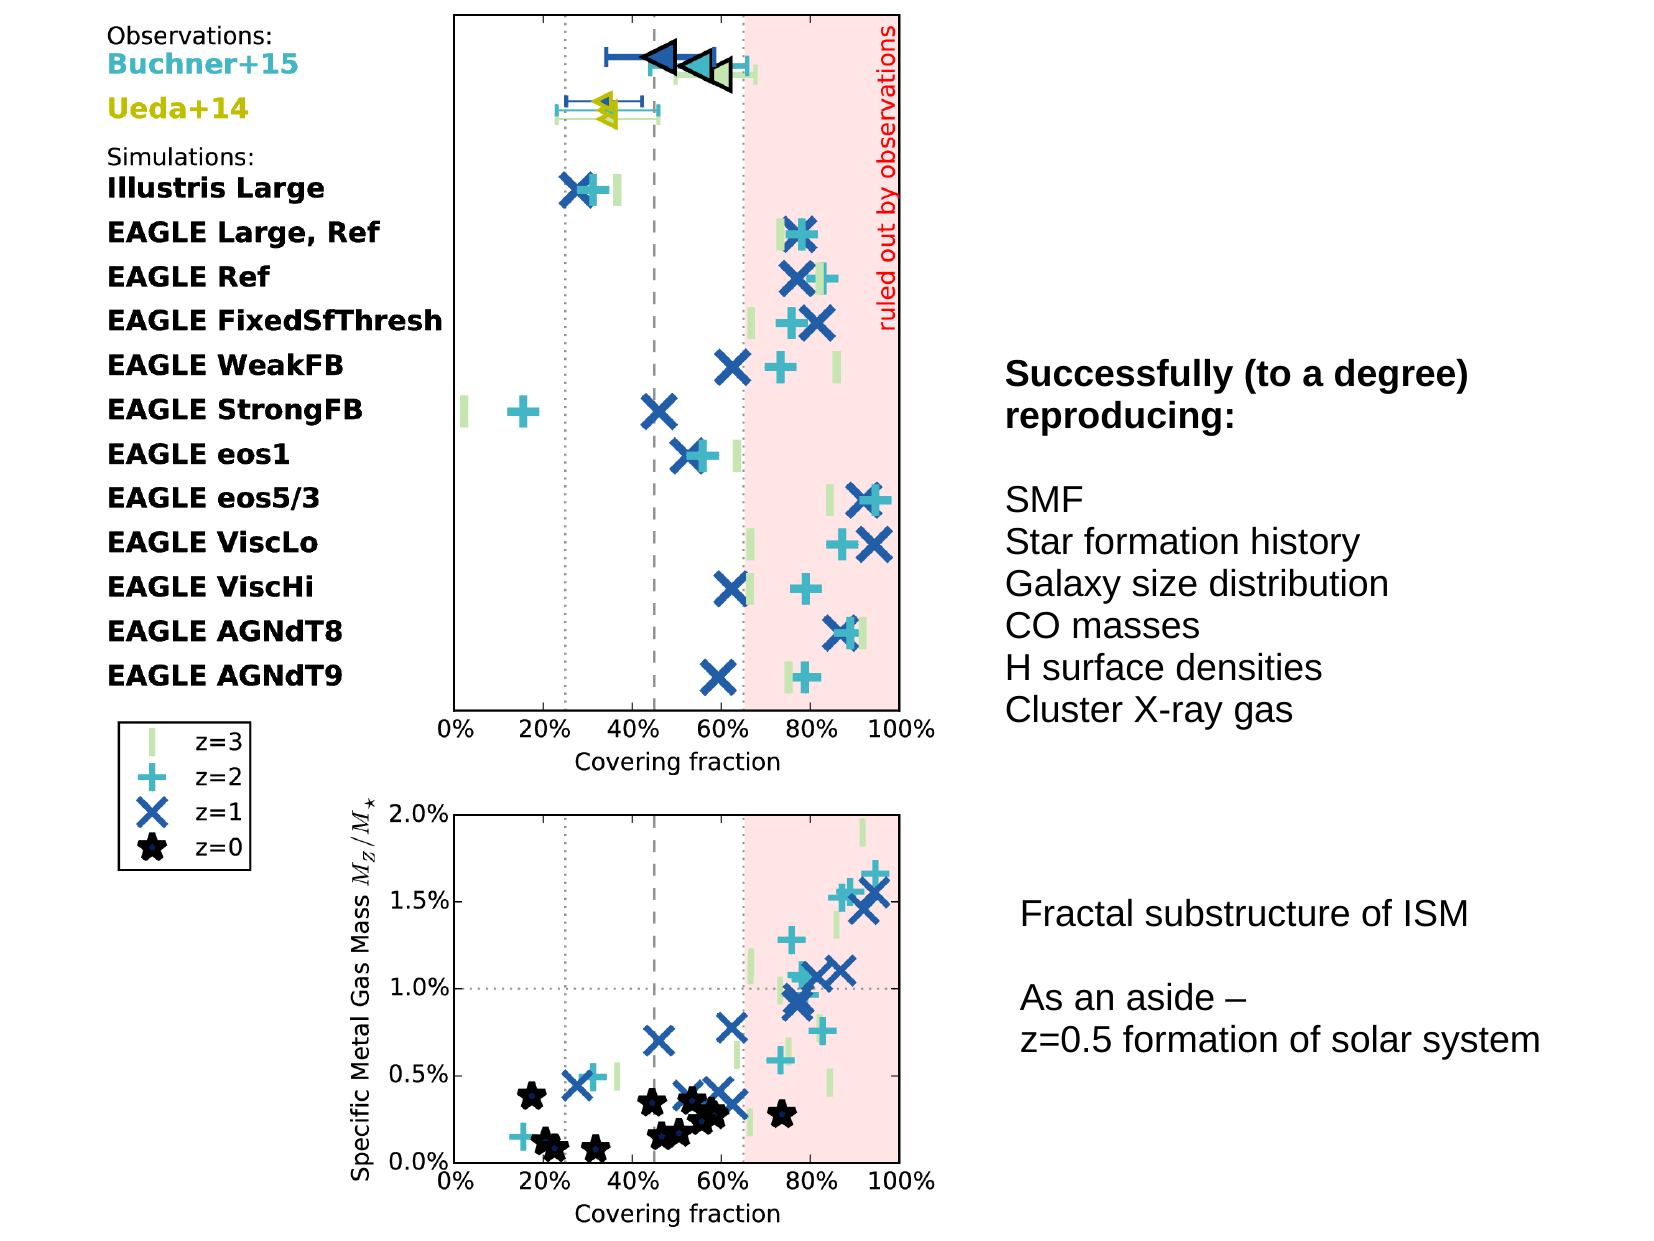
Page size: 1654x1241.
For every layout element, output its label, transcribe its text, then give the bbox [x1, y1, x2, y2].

text_box Fractal substructure of ISM As an aside – z=0.5 formation of solar system [1005, 885, 1606, 1068]
picture [92, 0, 946, 1241]
text_box Successfully (to a degree) reproducing: SMF Star formation history Galaxy size distribution CO masses H surface densities Cluster X-ray gas [990, 345, 1571, 946]
